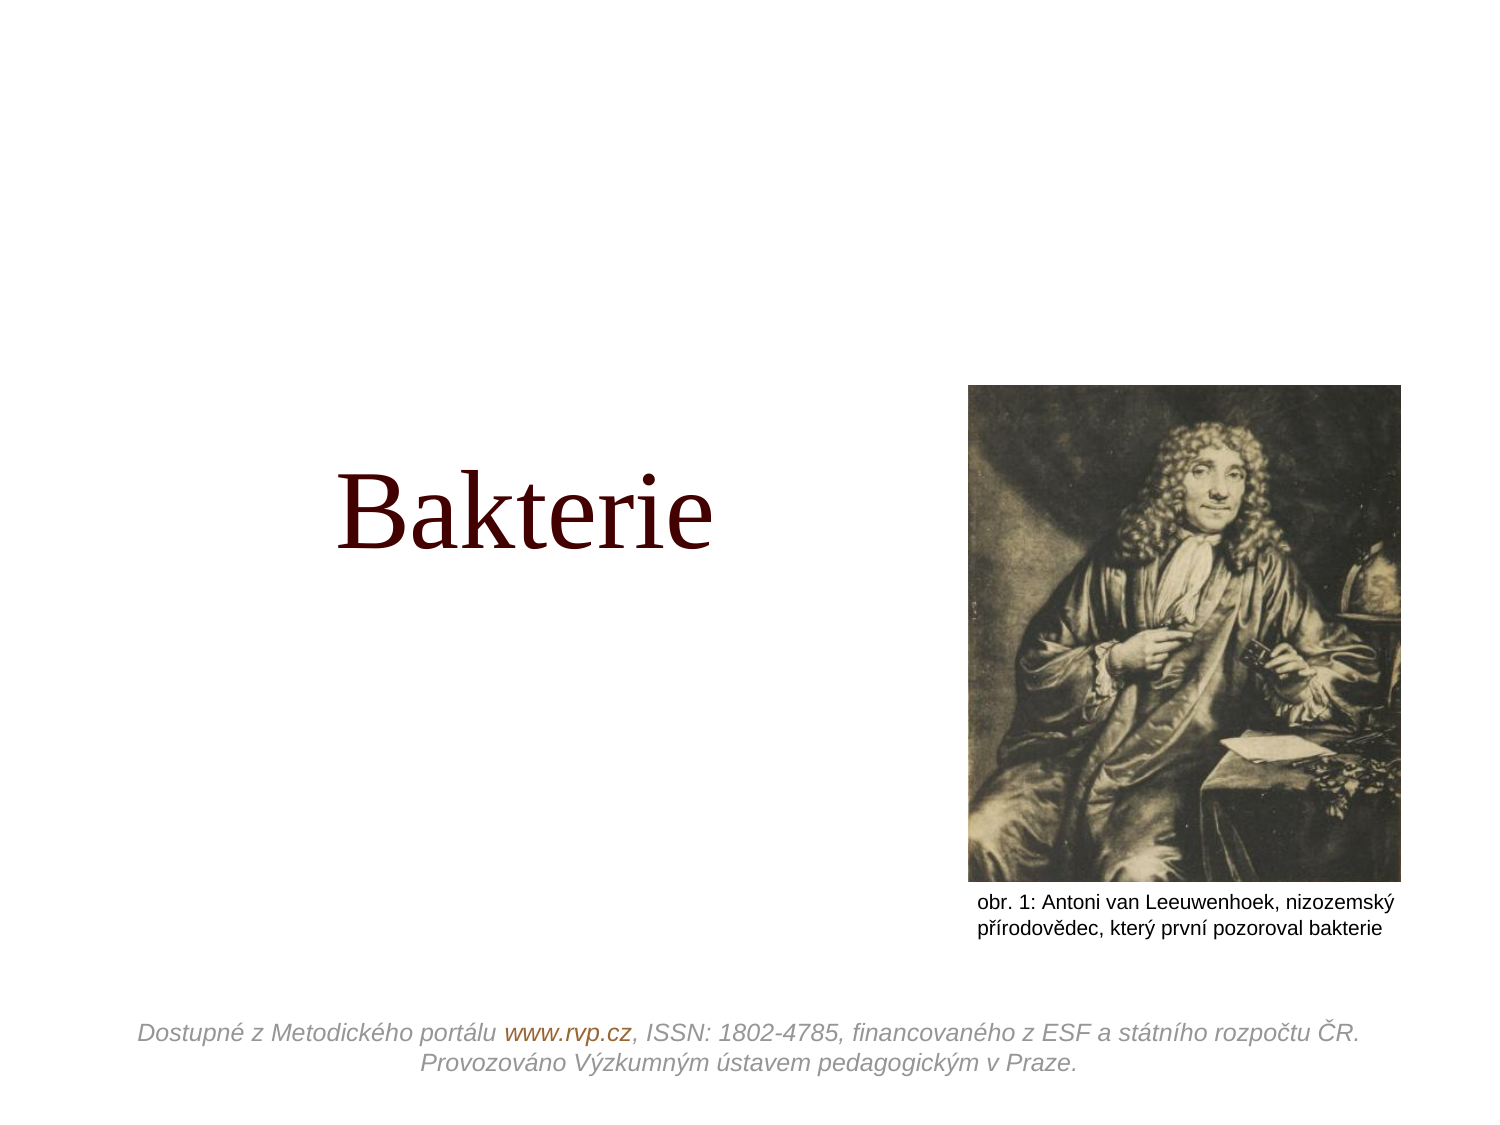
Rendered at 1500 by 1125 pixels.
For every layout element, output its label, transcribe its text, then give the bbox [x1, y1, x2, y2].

text_box obr. 1: Antoni van Leeuwenhoek, nizozemský přírodovědec, který první pozoroval bakterie [962, 881, 1436, 947]
picture [968, 385, 1401, 881]
text_box Dostupné z Metodického portálu www.rvp.cz, ISSN: 1802-4785, financovaného z ESF a státního rozpočtu ČR. Provozováno Výzkumným ústavem pedagogickým v Praze. [100, 1009, 1400, 1085]
title Bakterie [147, 337, 904, 580]
